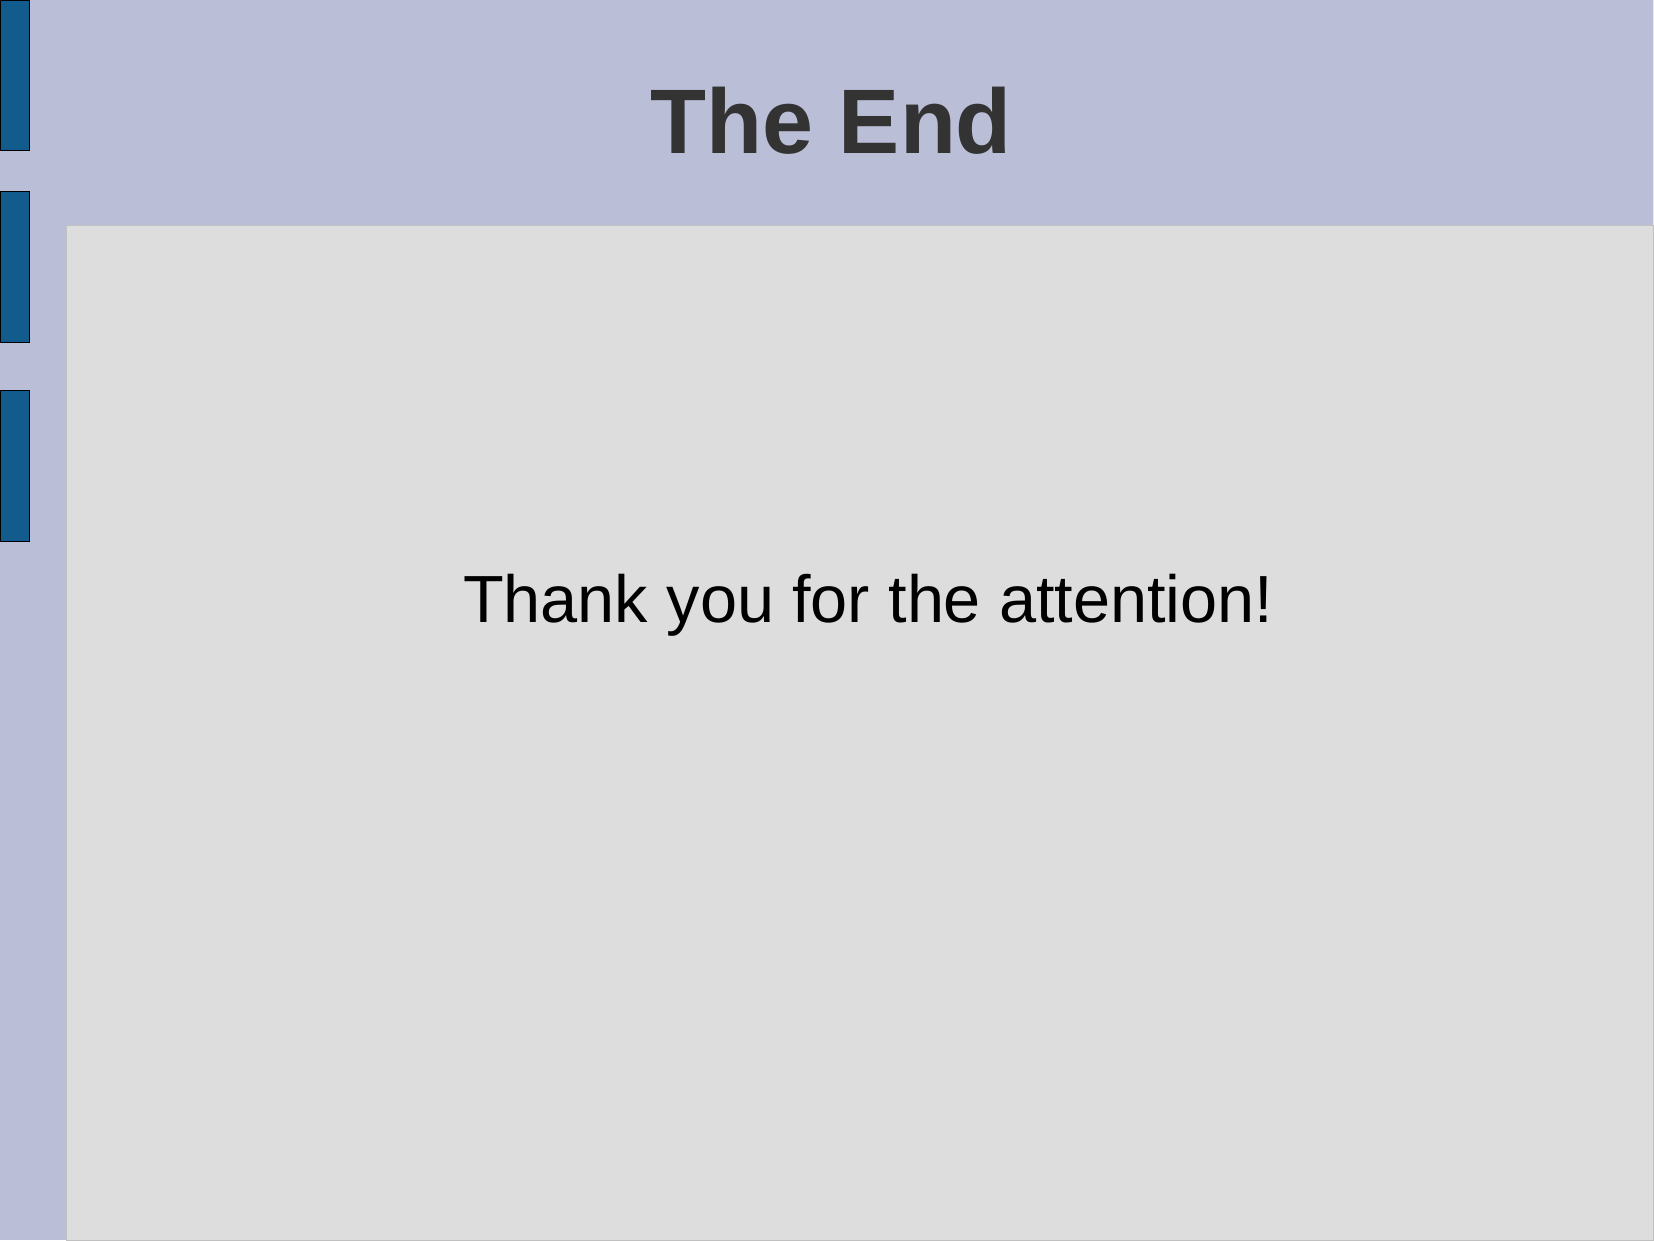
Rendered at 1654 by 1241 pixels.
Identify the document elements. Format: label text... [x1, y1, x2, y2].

title The End [125, 17, 1538, 226]
list Thank you for the attention! [112, 262, 1613, 1163]
